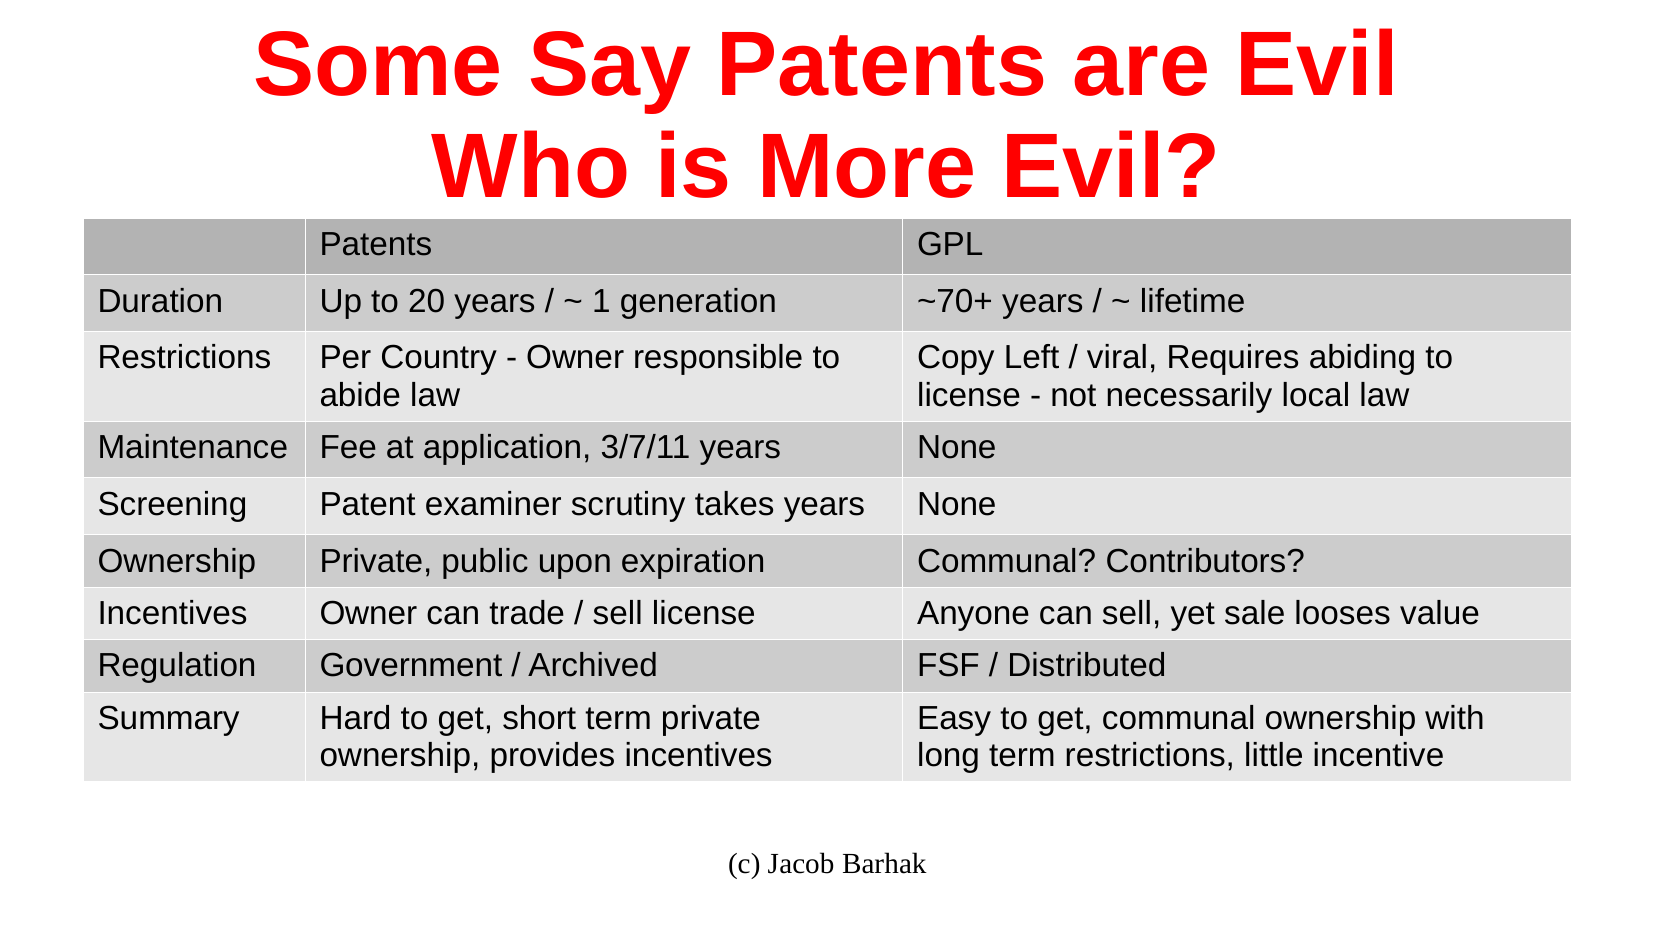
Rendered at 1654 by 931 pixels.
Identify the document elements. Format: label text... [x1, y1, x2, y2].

table_cell Private, public upon expiration [306, 535, 902, 587]
table_cell Easy to get, communal ownership with long term restrictions, little incentive [903, 693, 1571, 781]
table_cell Restrictions [84, 332, 305, 421]
table_cell ~70+ years / ~ lifetime [903, 275, 1571, 331]
table_cell FSF / Distributed [903, 640, 1571, 692]
table_cell None [903, 422, 1571, 477]
table_cell Communal? Contributors? [903, 535, 1571, 587]
table_cell Screening [84, 478, 305, 534]
table_cell Patent examiner scrutiny takes years [306, 478, 902, 534]
table_cell Anyone can sell, yet sale looses value [903, 588, 1571, 639]
table_cell Copy Left / viral, Requires abiding to license - not necessarily local law [903, 332, 1571, 421]
table_cell Incentives [84, 588, 305, 639]
table_header [84, 219, 305, 274]
table_cell Regulation [84, 640, 305, 692]
table_cell Summary [84, 693, 305, 781]
table_cell Per Country - Owner responsible to abide law [306, 332, 902, 421]
table_cell Maintenance [84, 422, 305, 477]
table_cell Fee at application, 3/7/11 years [306, 422, 902, 477]
table_cell None [903, 478, 1571, 534]
table_cell Owner can trade / sell license [306, 588, 902, 639]
title Some Say Patents are Evil Who is More Evil? [82, 12, 1571, 218]
table_cell Ownership [84, 535, 305, 587]
table_cell Hard to get, short term private ownership, provides incentives [306, 693, 902, 781]
table_header GPL [903, 219, 1571, 274]
table_cell Duration [84, 275, 305, 331]
table_cell Government / Archived [306, 640, 902, 692]
table_header Patents [306, 219, 902, 274]
table_cell Up to 20 years / ~ 1 generation [306, 275, 902, 331]
